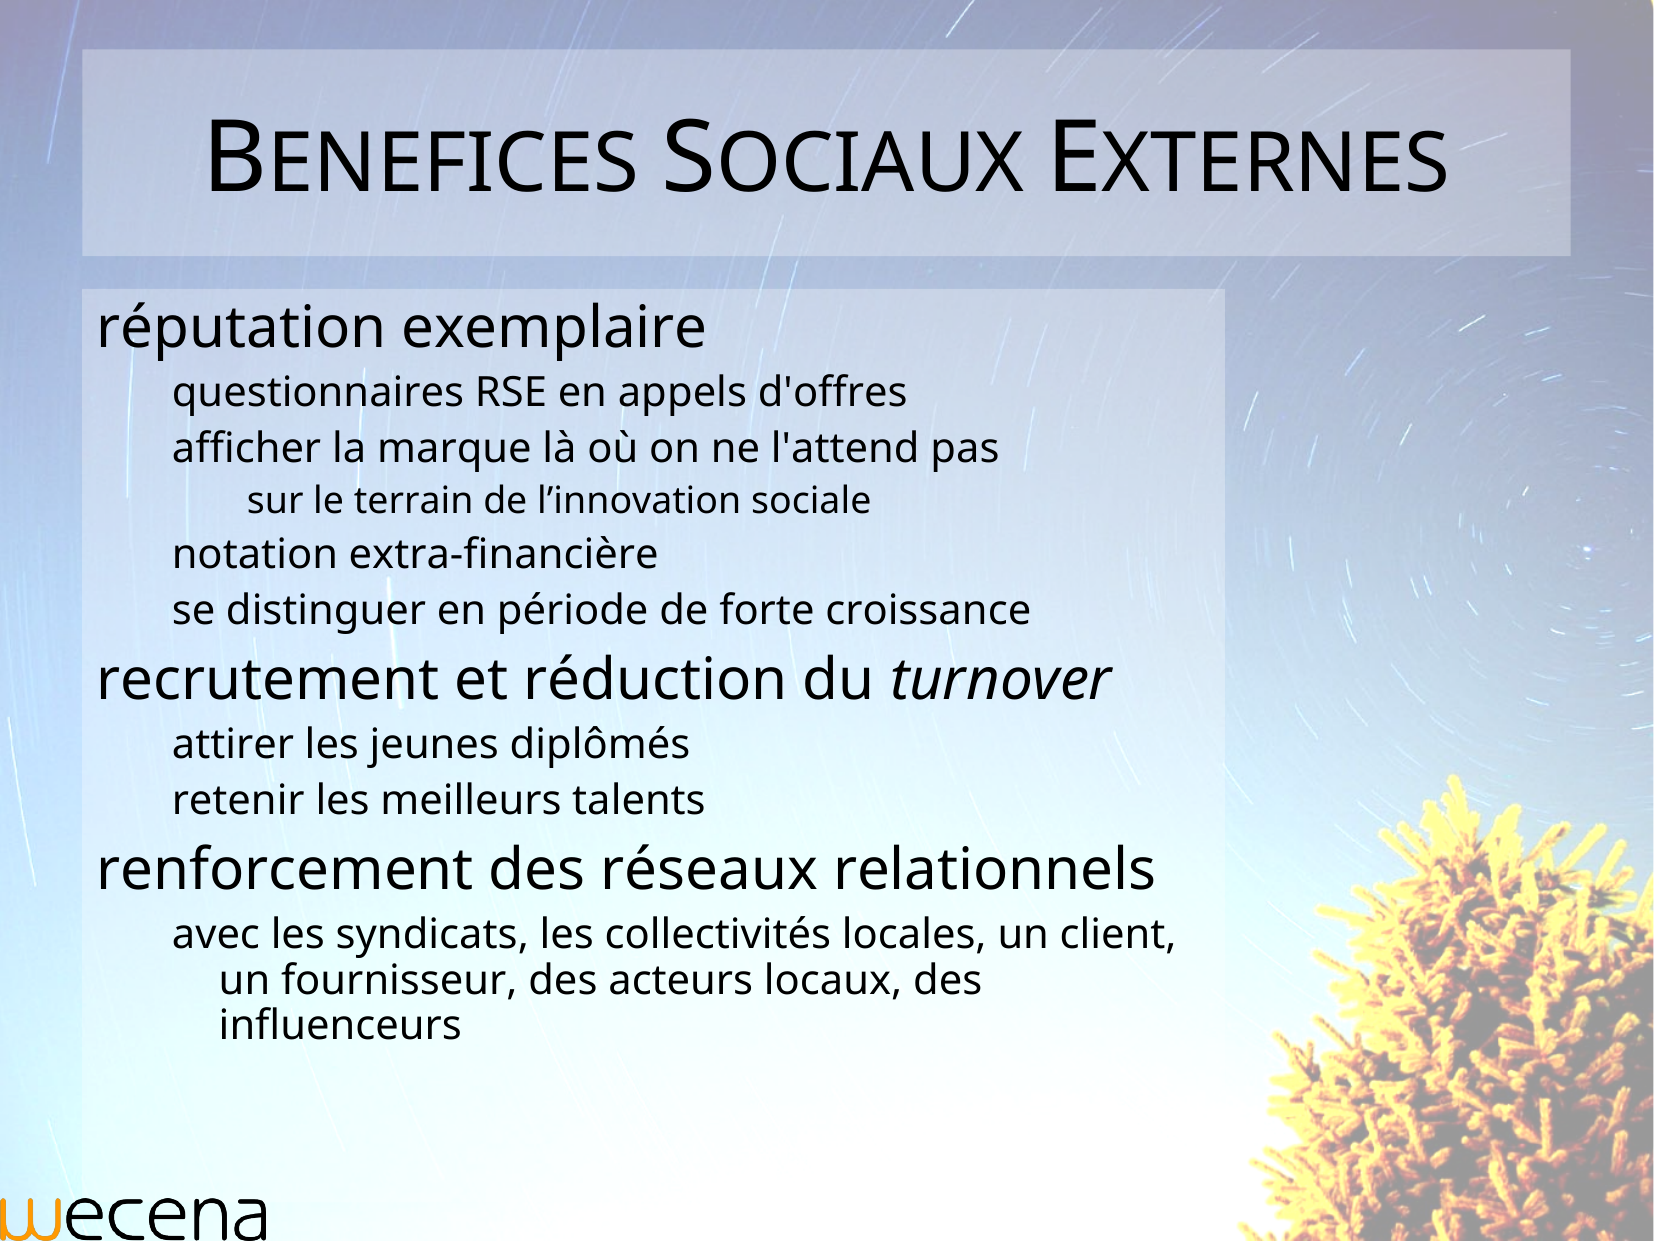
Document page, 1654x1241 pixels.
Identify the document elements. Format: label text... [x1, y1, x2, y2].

title BENEFICES SOCIAUX EXTERNES [82, 49, 1571, 257]
list réputation exemplaire questionnaires RSE en appels d'offres afficher la marque là où on ne l'attend pas sur le terrain de l’innovation sociale notation extra-financière se distinguer en période de forte croissance recrutement et réduction du turnover attirer les jeunes diplômés retenir les meilleurs talents renforcement des réseaux relationnels avec les syndicats, les collectivités locales, un client, un fournisseur, des acteurs locaux, des influenceurs [82, 288, 1225, 1203]
picture [0, 0, 1654, 1241]
